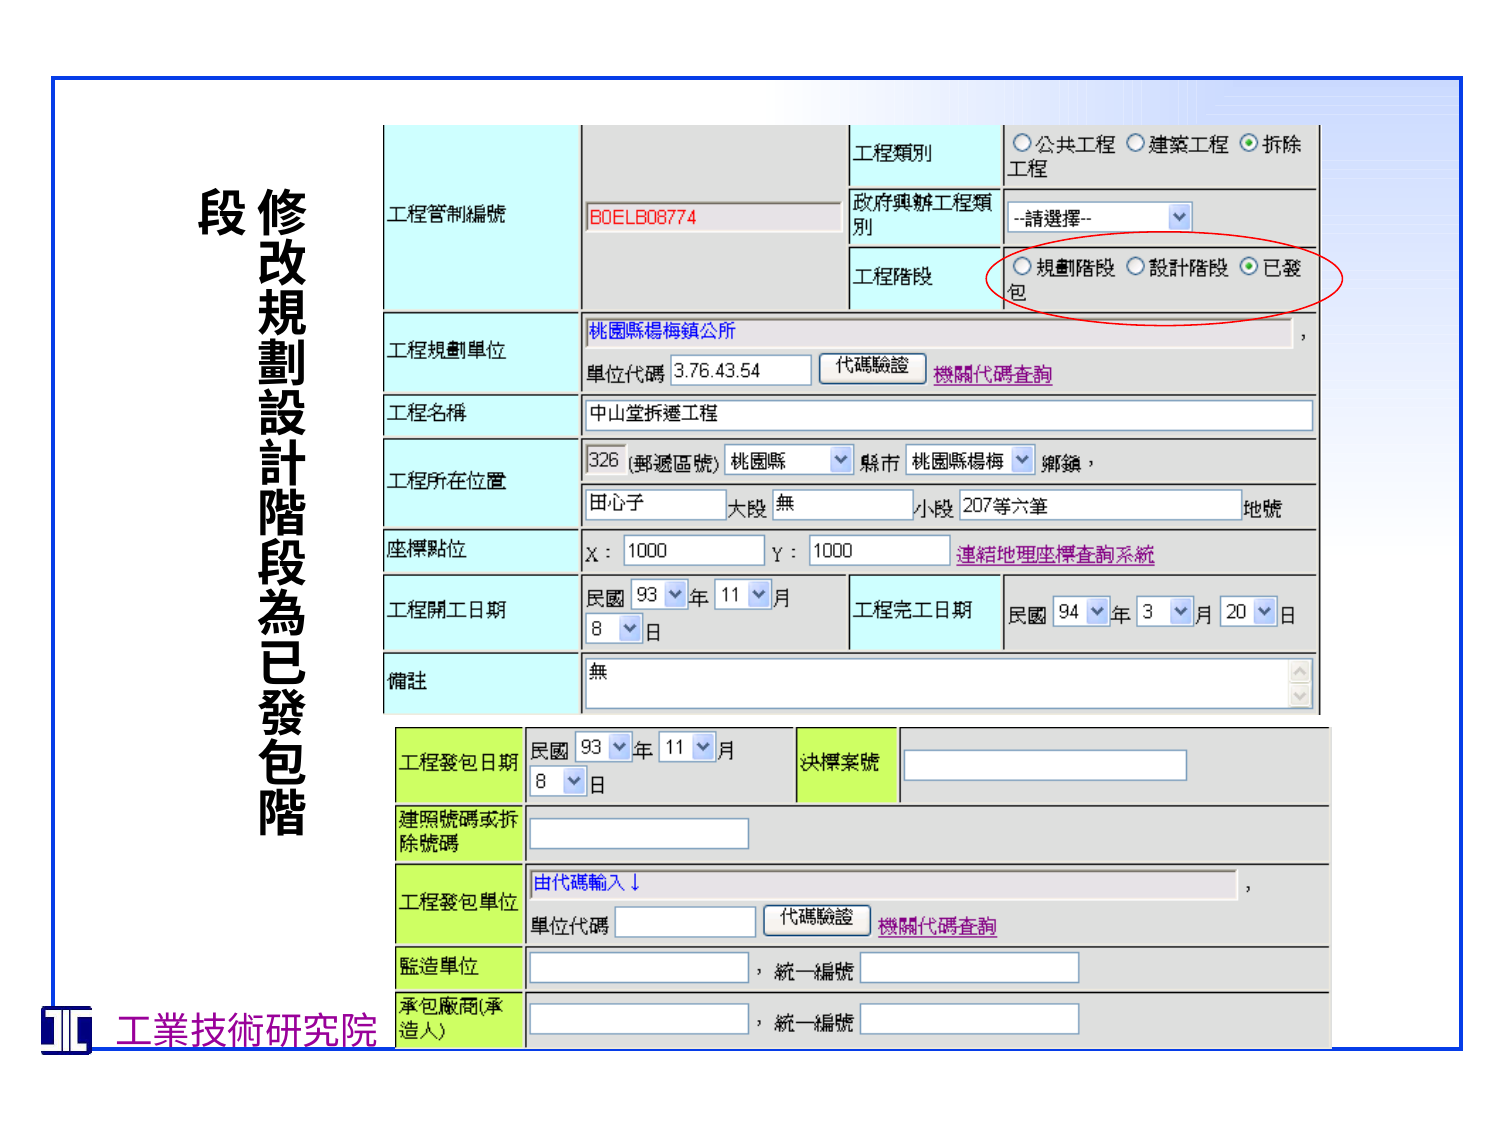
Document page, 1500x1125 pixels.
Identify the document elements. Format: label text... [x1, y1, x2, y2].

text_box 修改規劃設計階段為已發包階段 [183, 172, 319, 874]
text_box [986, 231, 1343, 326]
picture [395, 727, 1332, 1049]
picture [383, 125, 1322, 715]
